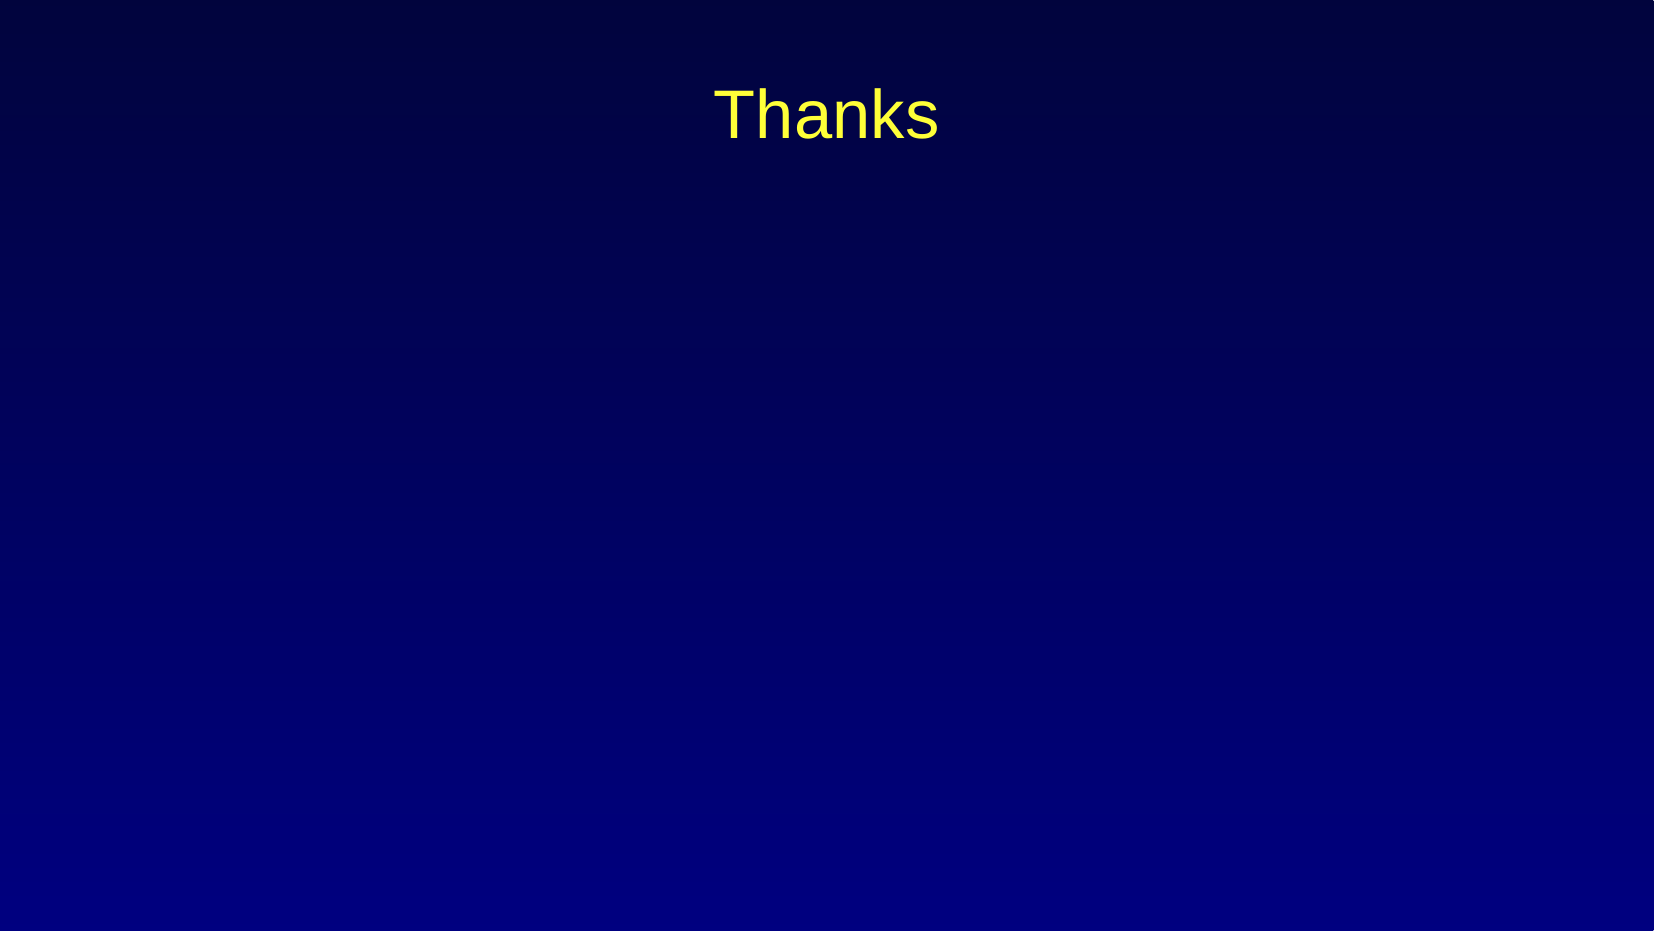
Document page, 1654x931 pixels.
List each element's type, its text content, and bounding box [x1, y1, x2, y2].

title Thanks [82, 37, 1571, 193]
